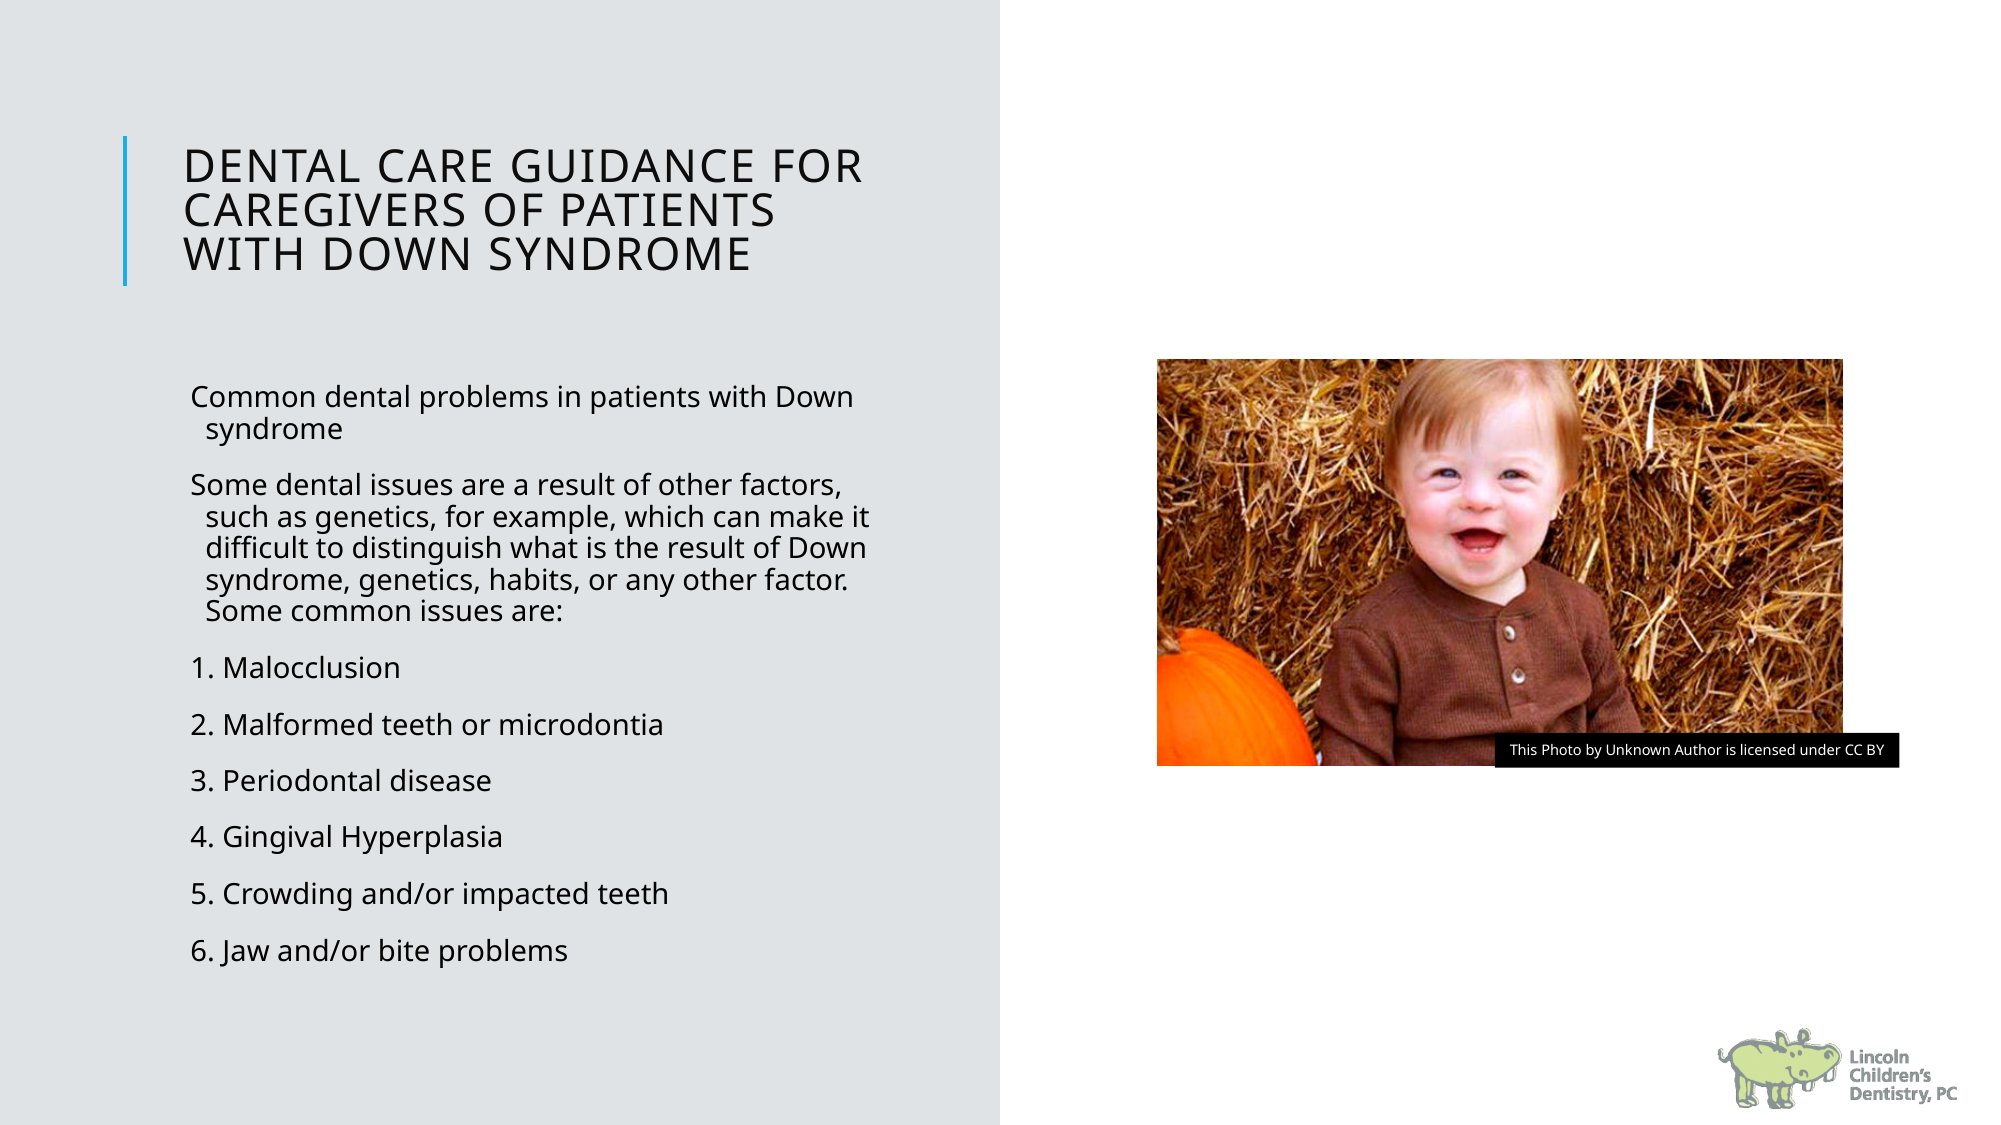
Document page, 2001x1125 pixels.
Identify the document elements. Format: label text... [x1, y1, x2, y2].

text_box This Photo by Unknown Author is licensed under CC BY [1494, 732, 1843, 766]
text_box [0, 0, 1000, 1125]
picture [1717, 1028, 1957, 1109]
picture [1157, 359, 1843, 766]
title Dental Care Guidance for Caregivers of Patients with Down Syndrome [168, 75, 889, 363]
list Common dental problems in patients with Down syndrome Some dental issues are a result of other factors, such as genetics, for example, which can make it difficult to distinguish what is the result of Down syndrome, genetics, habits, or any other factor. Some common issues are: 1. Malocclusion 2. Malformed teeth or microdontia 3. Periodontal disease 4. Gingival Hyperplasia 5. Crowding and/or impacted teeth 6. Jaw and/or bite problems [168, 375, 889, 1021]
